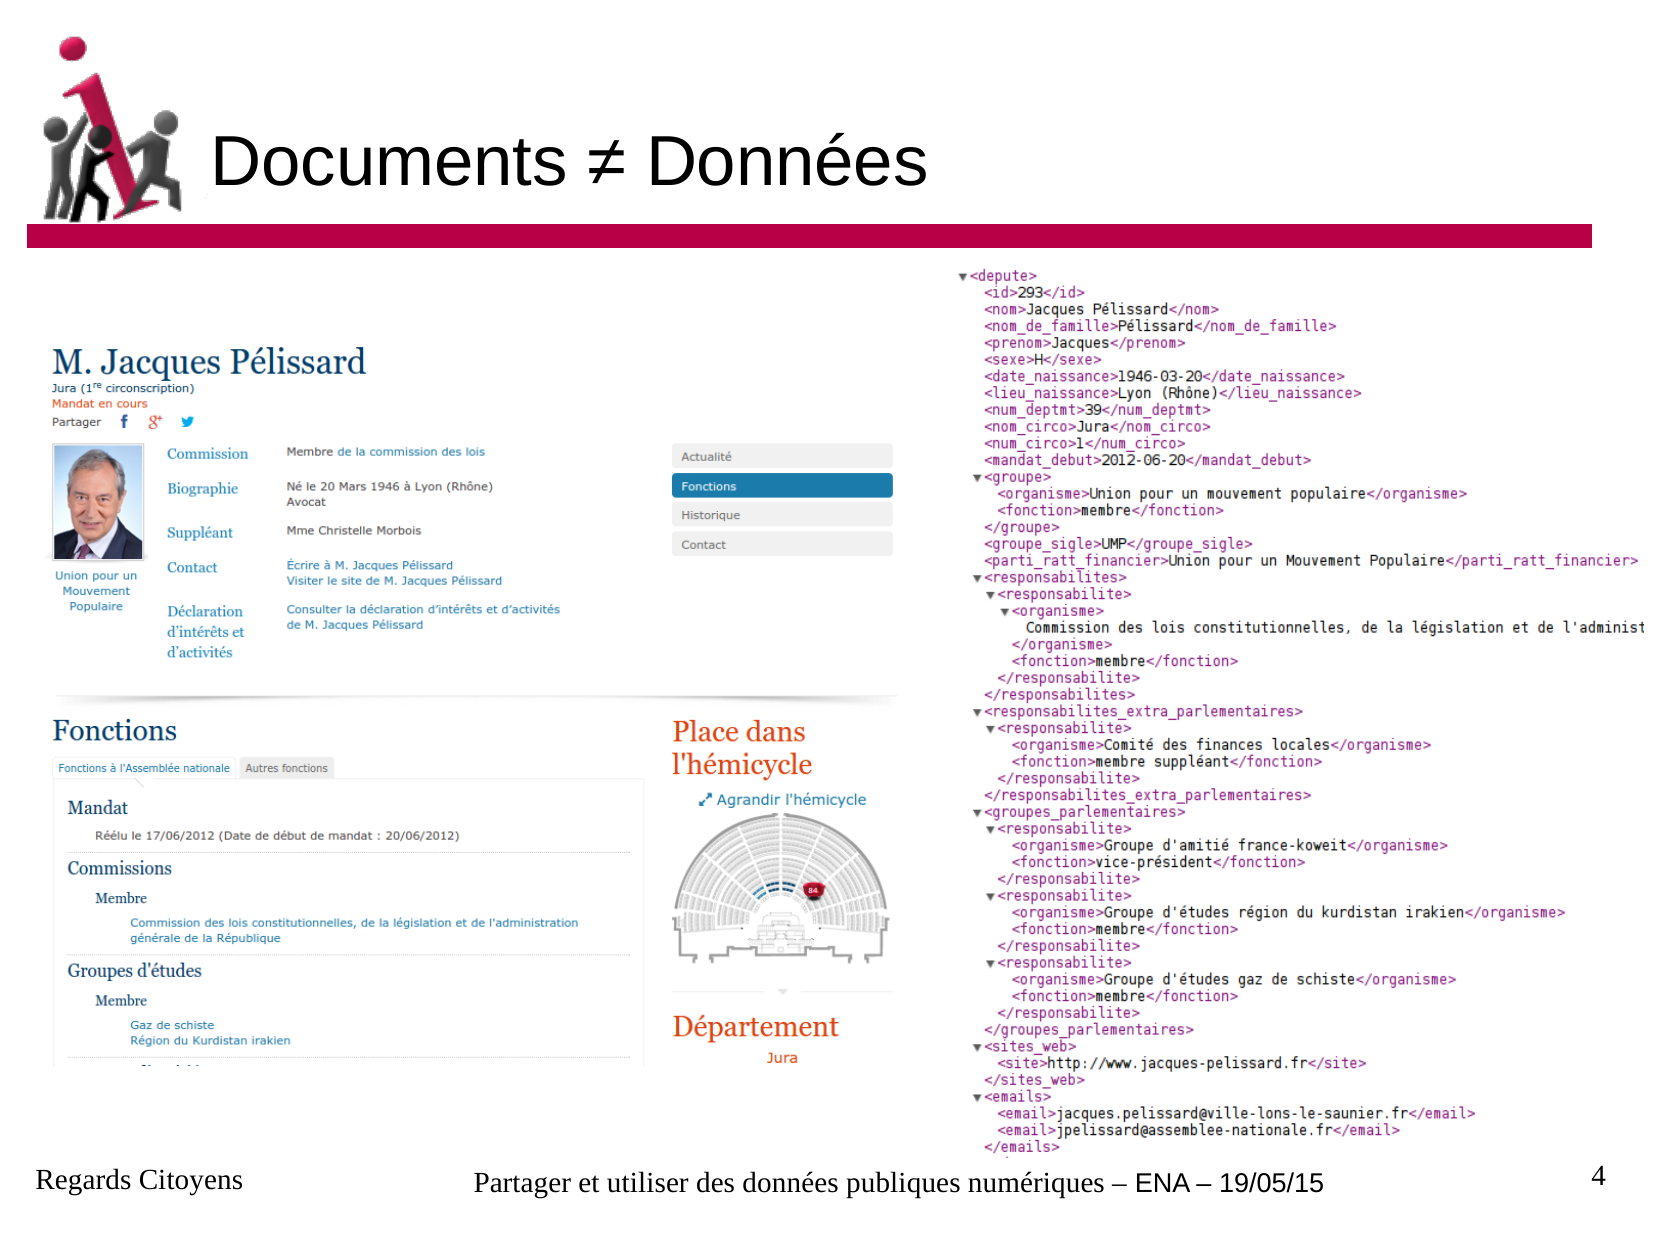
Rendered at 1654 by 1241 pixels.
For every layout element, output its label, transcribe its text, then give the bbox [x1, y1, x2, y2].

title Documents ≠ Données [210, 64, 1622, 258]
picture [955, 263, 1644, 1158]
picture [27, 31, 208, 224]
picture [42, 342, 899, 1066]
